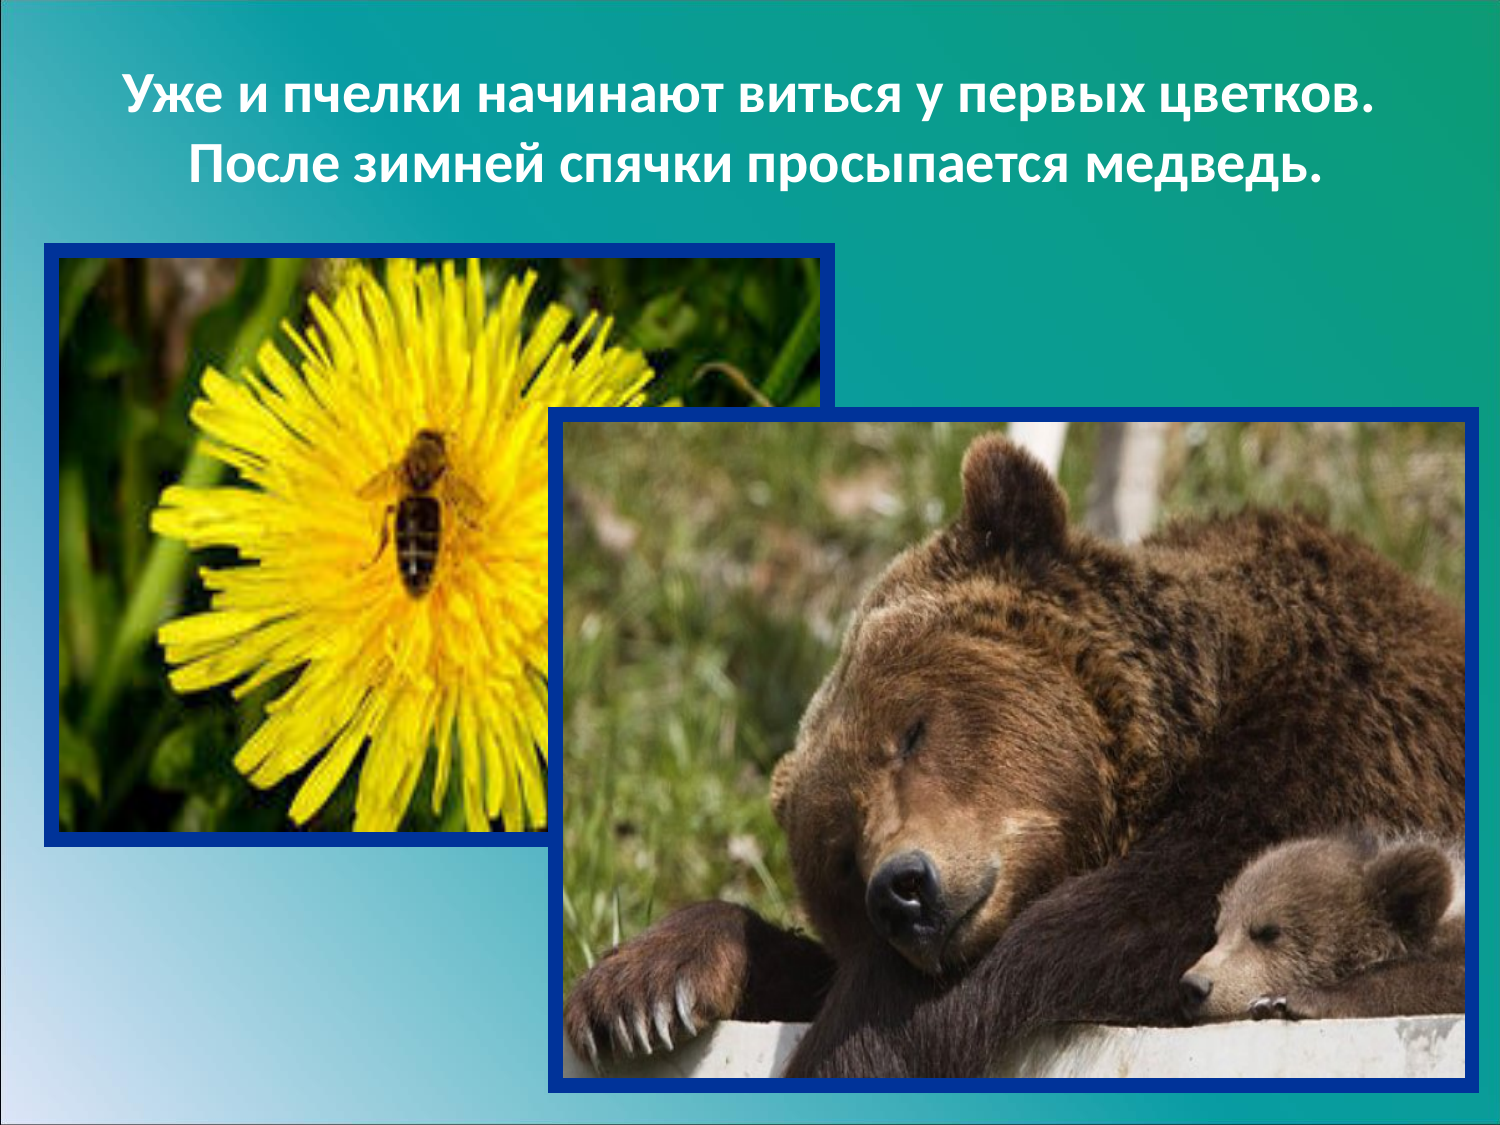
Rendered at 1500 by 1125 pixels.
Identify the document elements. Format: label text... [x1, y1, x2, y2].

picture [58, 257, 821, 833]
title Уже и пчелки начинают виться у первых цветков. После зимней спячки просыпается медведь. [75, 46, 1438, 165]
picture [562, 421, 1465, 1079]
